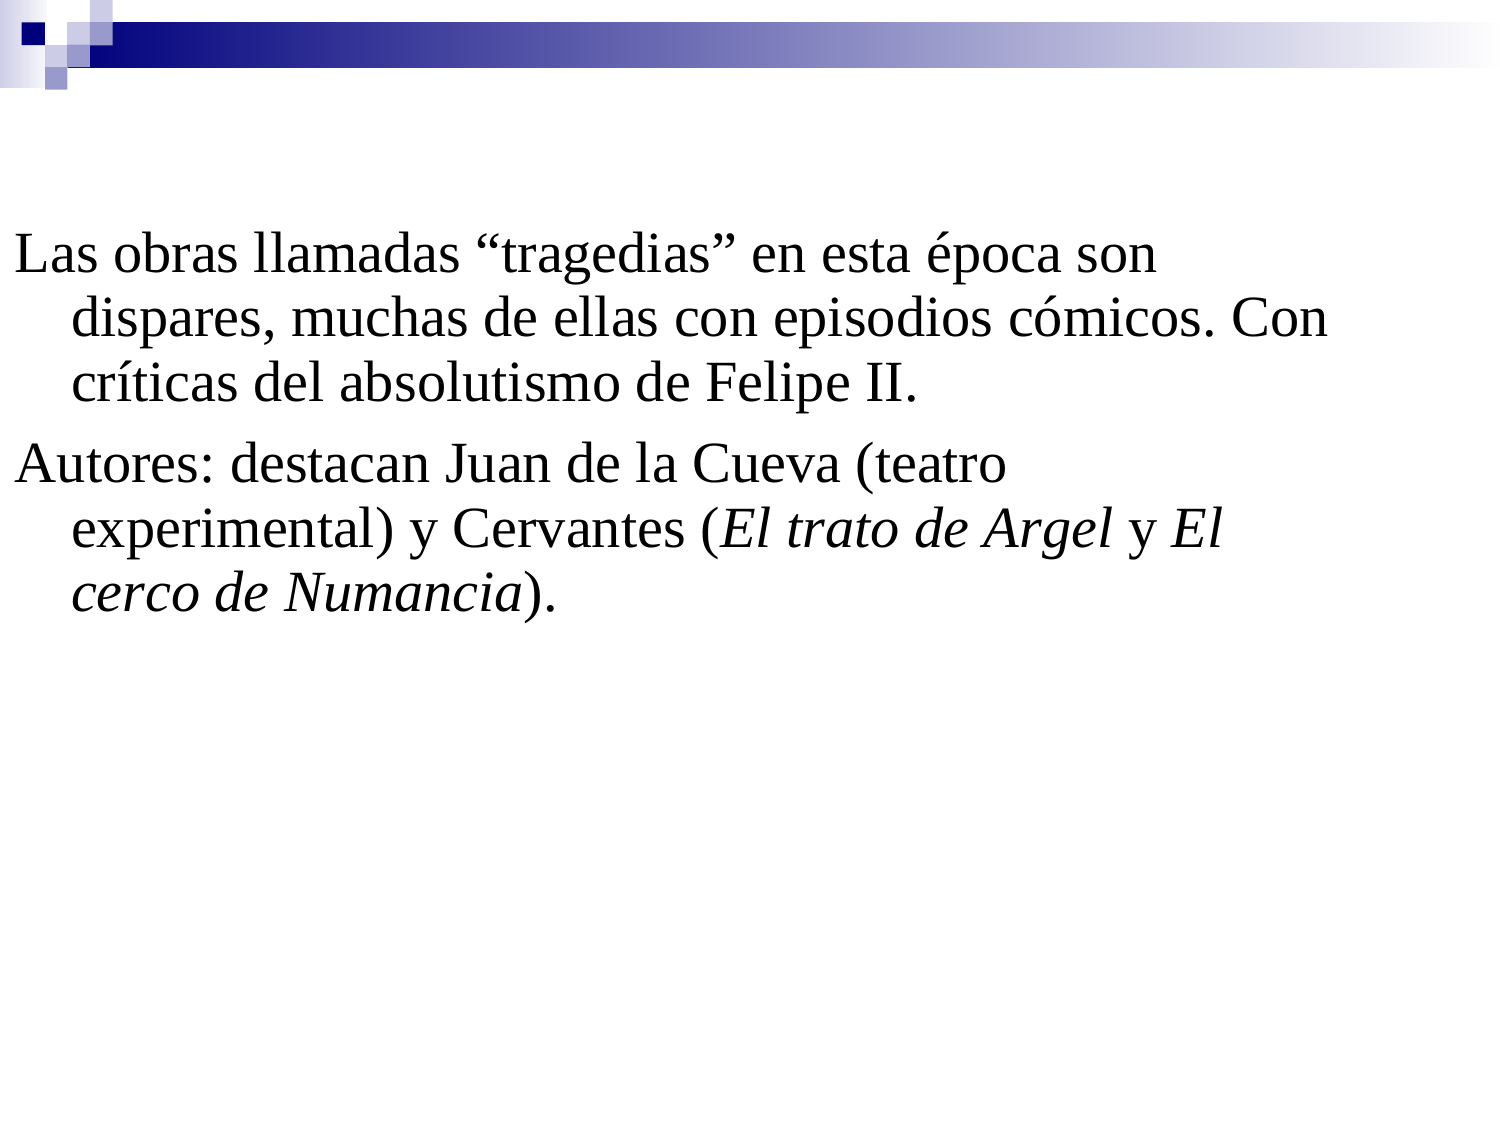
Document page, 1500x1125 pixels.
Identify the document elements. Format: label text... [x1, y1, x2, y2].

list Las obras llamadas “tragedias” en esta época son dispares, muchas de ellas con episodios cómicos. Con críticas del absolutismo de Felipe II. Autores: destacan Juan de la Cueva (teatro experimental) y Cervantes (El trato de Argel y El cerco de Numancia). [0, 212, 1351, 976]
